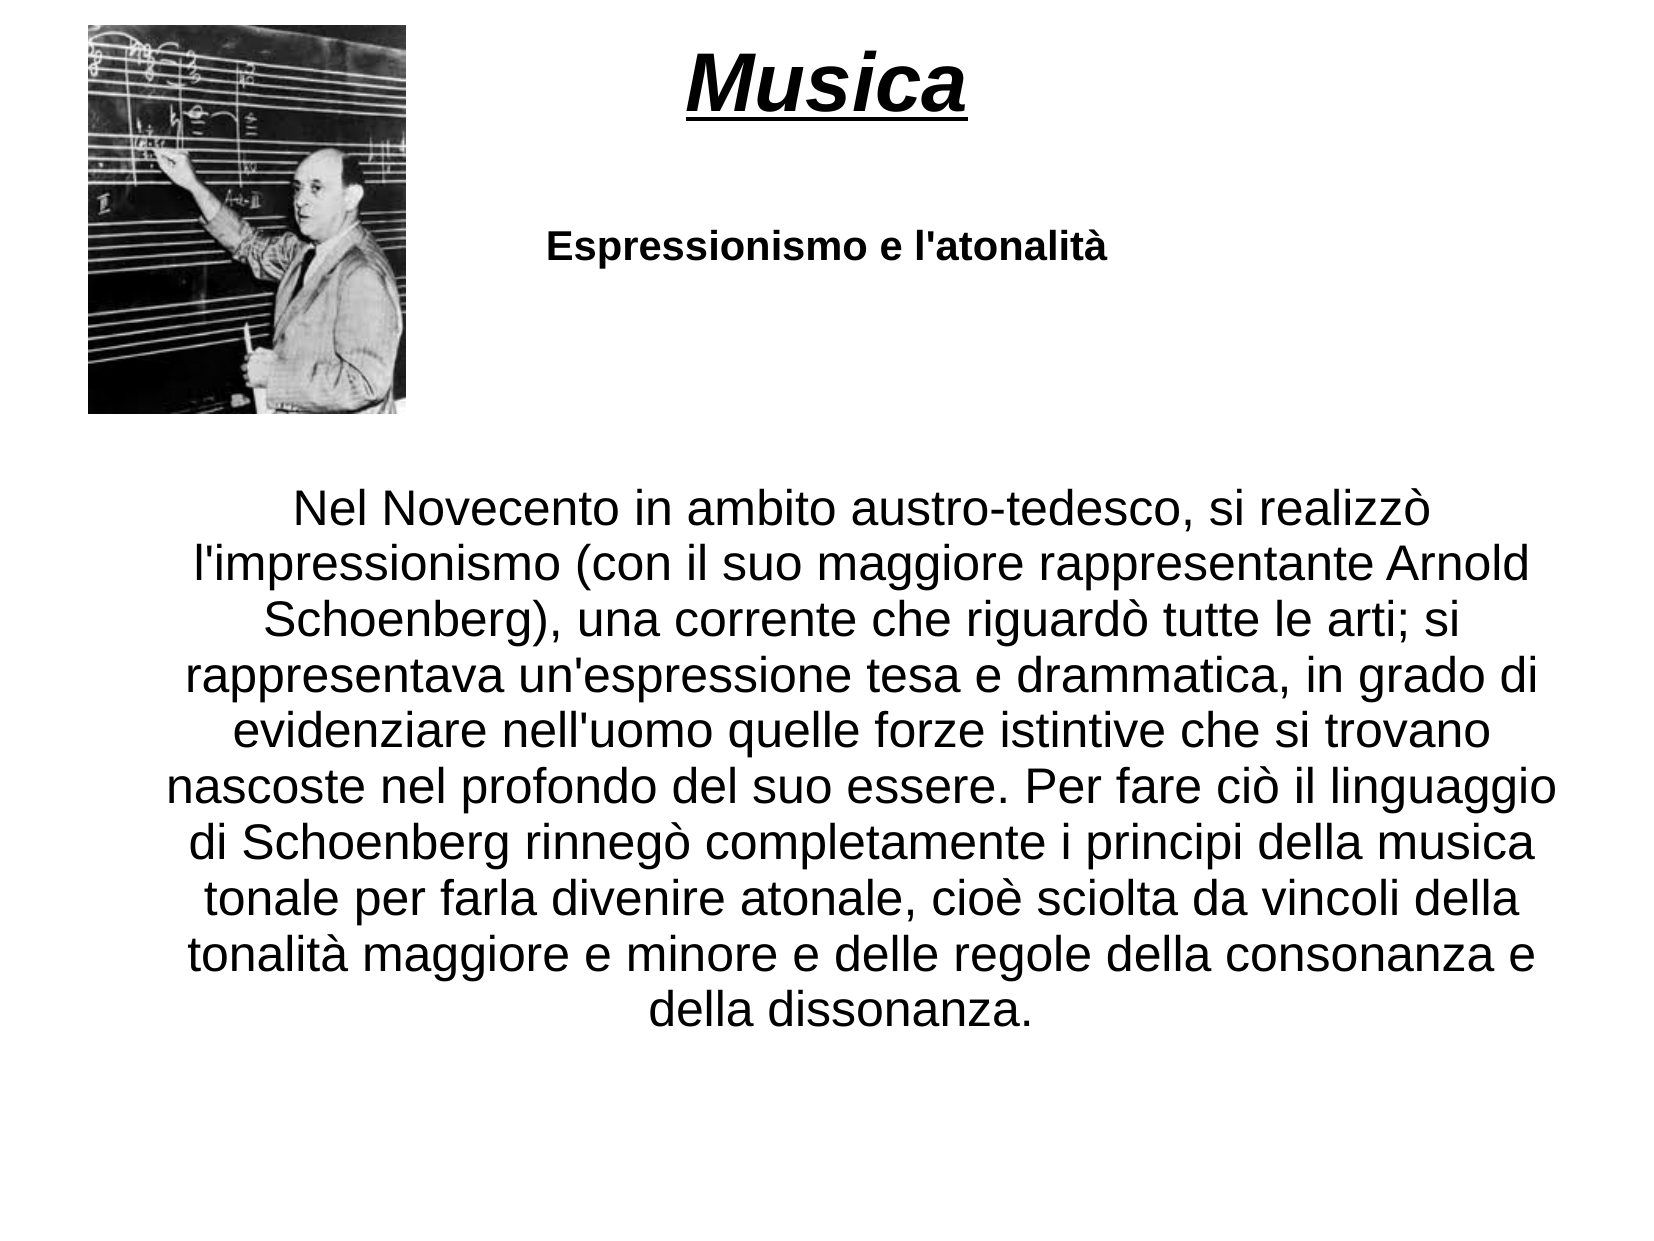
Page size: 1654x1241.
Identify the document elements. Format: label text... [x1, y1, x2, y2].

list Nel Novecento in ambito austro-tedesco, si realizzò l'impressionismo (con il suo maggiore rappresentante Arnold Schoenberg), una corrente che riguardò tutte le arti; si rappresentava un'espressione tesa e drammatica, in grado di evidenziare nell'uomo quelle forze istintive che si trovano nascoste nel profondo del suo essere. Per fare ciò il linguaggio di Schoenberg rinnegò completamente i principi della musica tonale per farla divenire atonale, cioè sciolta da vincoli della tonalità maggiore e minore e delle regole della consonanza e della dissonanza. [82, 290, 1571, 1109]
title Musica Espressionismo e l'atonalità [406, 36, 1571, 270]
title Musica Espressionismo e l'atonalità [82, 36, 88, 270]
picture [88, 25, 406, 414]
